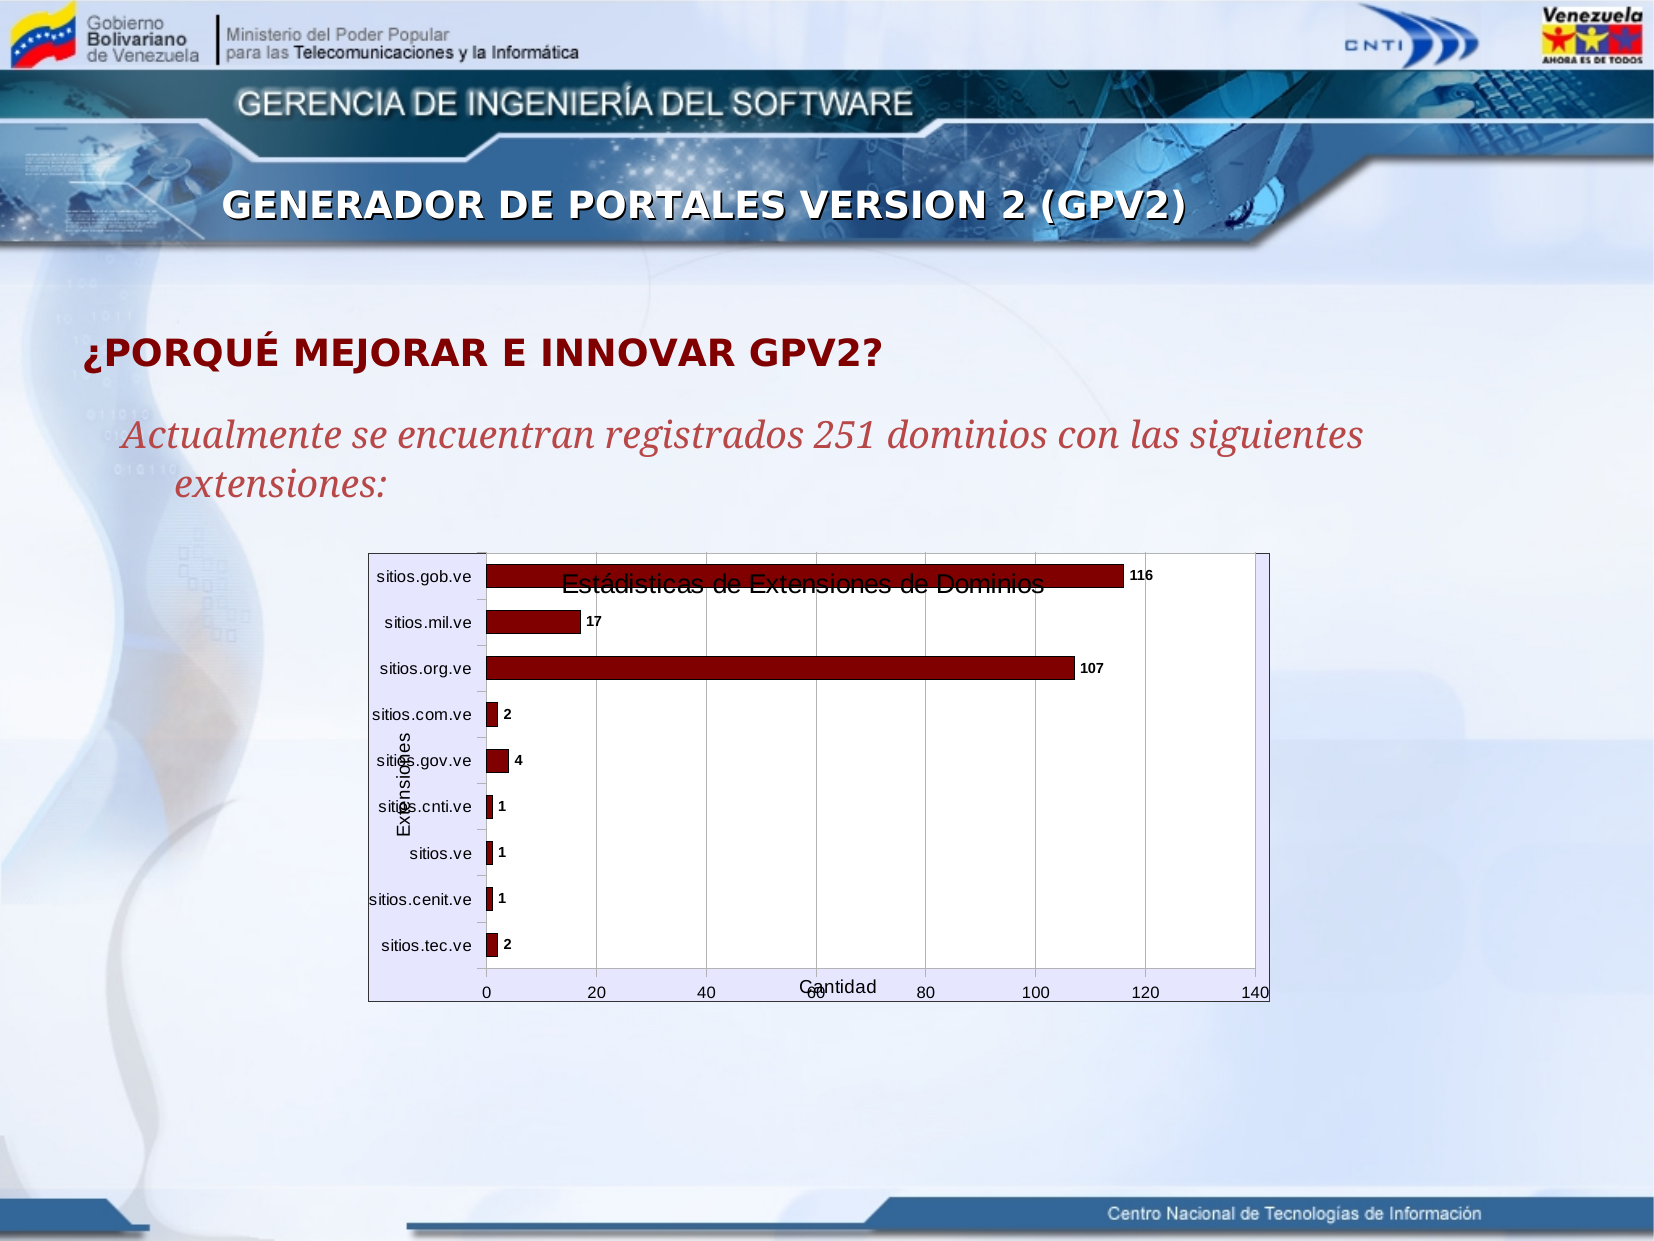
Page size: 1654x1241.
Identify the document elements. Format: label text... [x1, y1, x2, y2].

text_box GENERADOR DE PORTALES VERSION 2 (GPV2) [206, 177, 1270, 237]
text_box Actualmente se encuentran registrados 251 dominios con las siguientes extensiones: [88, 401, 1595, 473]
text_box ¿PORQUÉ MEJORAR E INNOVAR GPV2? [5, 324, 981, 414]
chart [368, 552, 1270, 1004]
picture [0, 0, 1654, 1241]
